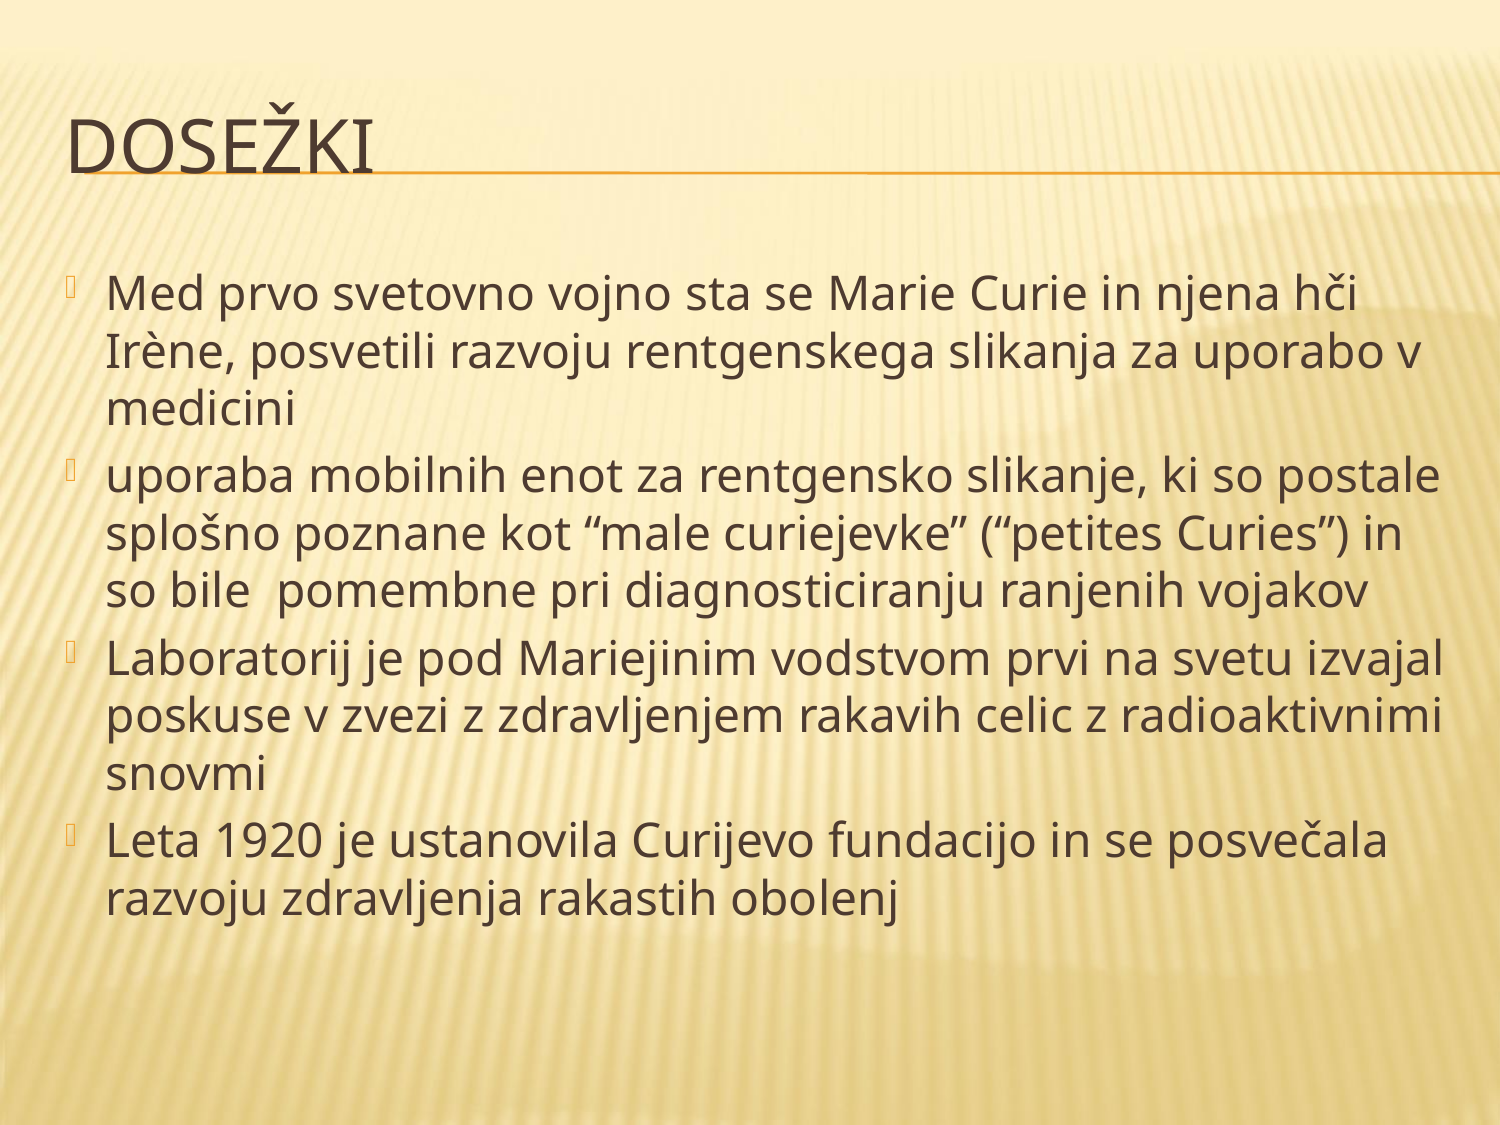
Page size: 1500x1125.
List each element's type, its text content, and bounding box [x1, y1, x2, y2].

title DOSEŽKI [50, 75, 1475, 213]
picture [0, 0, 1500, 1125]
list Med prvo svetovno vojno sta se Marie Curie in njena hči Irène, posvetili razvoju rentgenskega slikanja za uporabo v medicini uporaba mobilnih enot za rentgensko slikanje, ki so postale splošno poznane kot “male curiejevke” (“petites Curies”) in so bile pomembne pri diagnosticiranju ranjenih vojakov Laboratorij je pod Mariejinim vodstvom prvi na svetu izvajal poskuse v zvezi z zdravljenjem rakavih celic z radioaktivnimi snovmi Leta 1920 je ustanovila Curijevo fundacijo in se posvečala razvoju zdravljenja rakastih obolenj [50, 254, 1475, 998]
